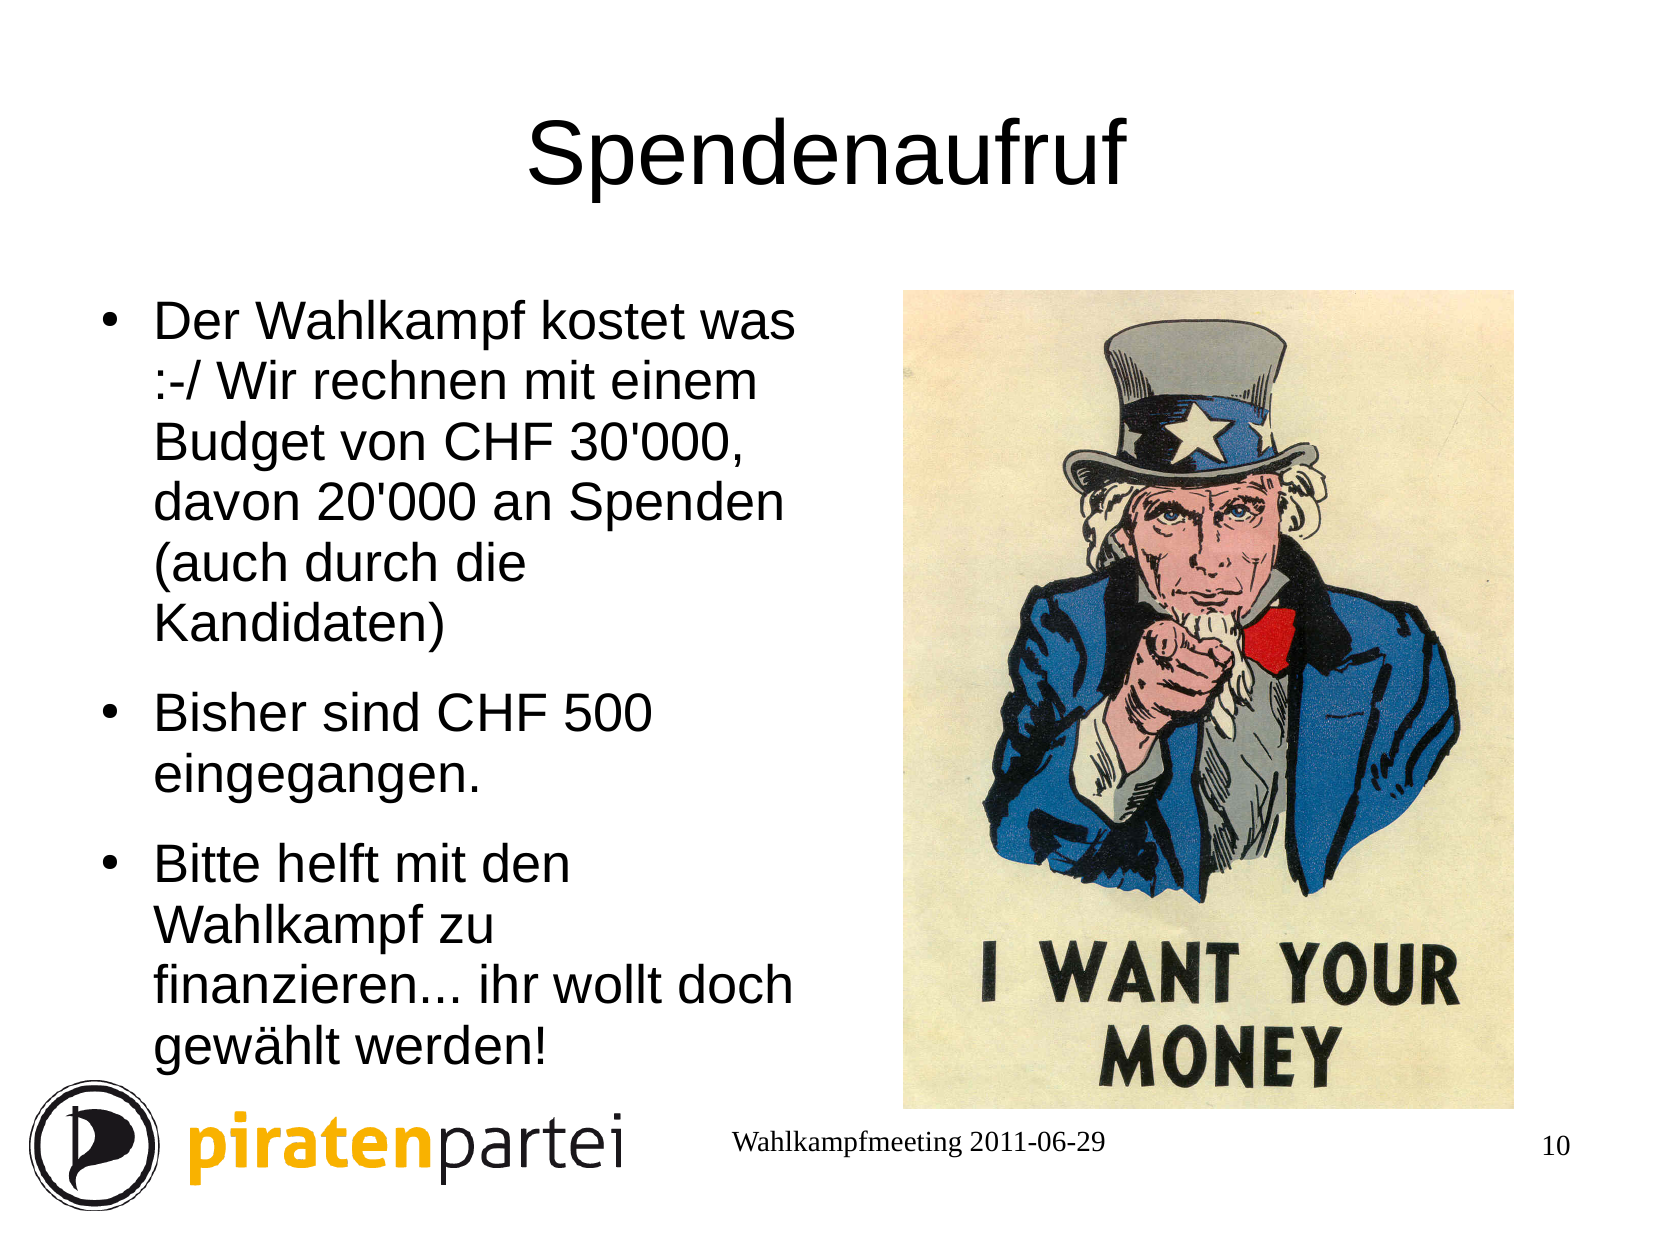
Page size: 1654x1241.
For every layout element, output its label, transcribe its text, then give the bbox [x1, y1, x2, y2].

list Der Wahlkampf kostet was :-/ Wir rechnen mit einem Budget von CHF 30'000, davon 20'000 an Spenden (auch durch die Kandidaten) Bisher sind CHF 500 eingegangen. Bitte helft mit den Wahlkampf zu finanzieren... ihr wollt doch gewählt werden! [82, 290, 809, 1109]
title Spendenaufruf [82, 49, 1571, 257]
picture [29, 1080, 621, 1211]
picture [903, 290, 1514, 1109]
